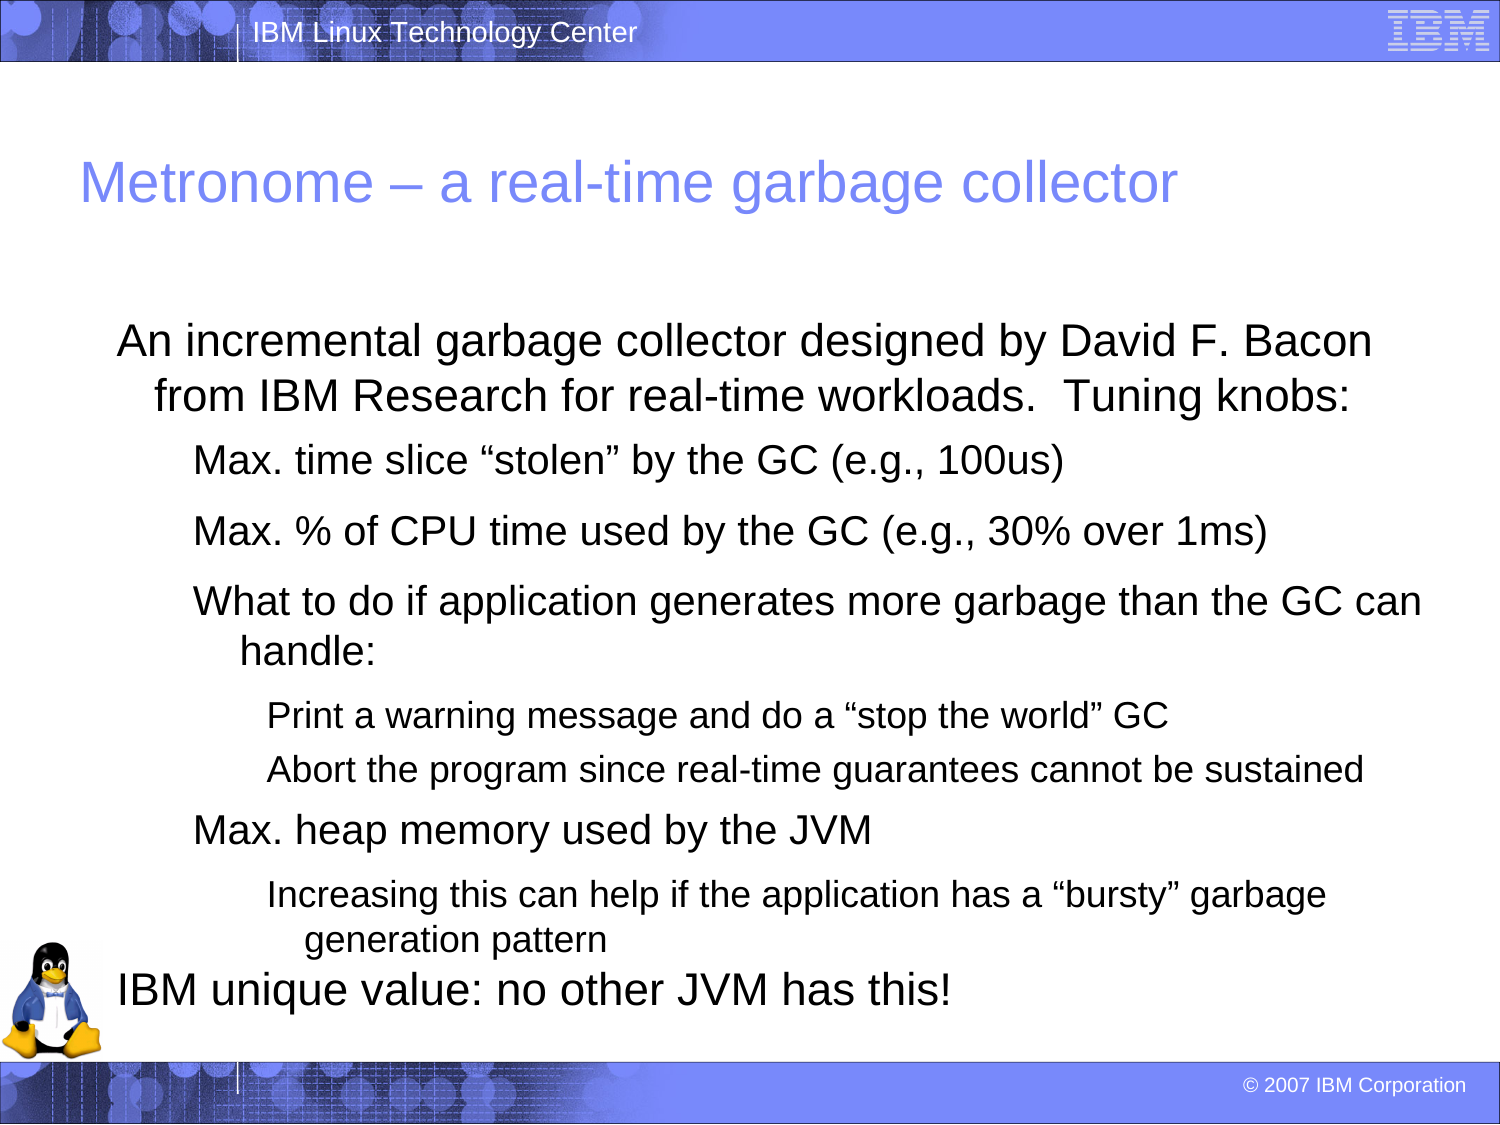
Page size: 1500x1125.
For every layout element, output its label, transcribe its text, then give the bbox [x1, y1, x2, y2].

picture [1, 1063, 1499, 1123]
title Metronome – a real-time garbage collector [79, 142, 1379, 225]
picture [0, 940, 103, 1061]
list An incremental garbage collector designed by David F. Bacon from IBM Research for real-time workloads. Tuning knobs: Max. time slice “stolen” by the GC (e.g., 100us) Max. % of CPU time used by the GC (e.g., 30% over 1ms) What to do if application generates more garbage than the GC can handle: Print a warning message and do a “stop the world” GC Abort the program since real-time guarantees cannot be sustained Max. heap memory used by the JVM Increasing this can help if the application has a “bursty” garbage generation pattern IBM unique value: no other JVM has this! [116, 311, 1426, 1012]
picture [1, 1, 1499, 61]
